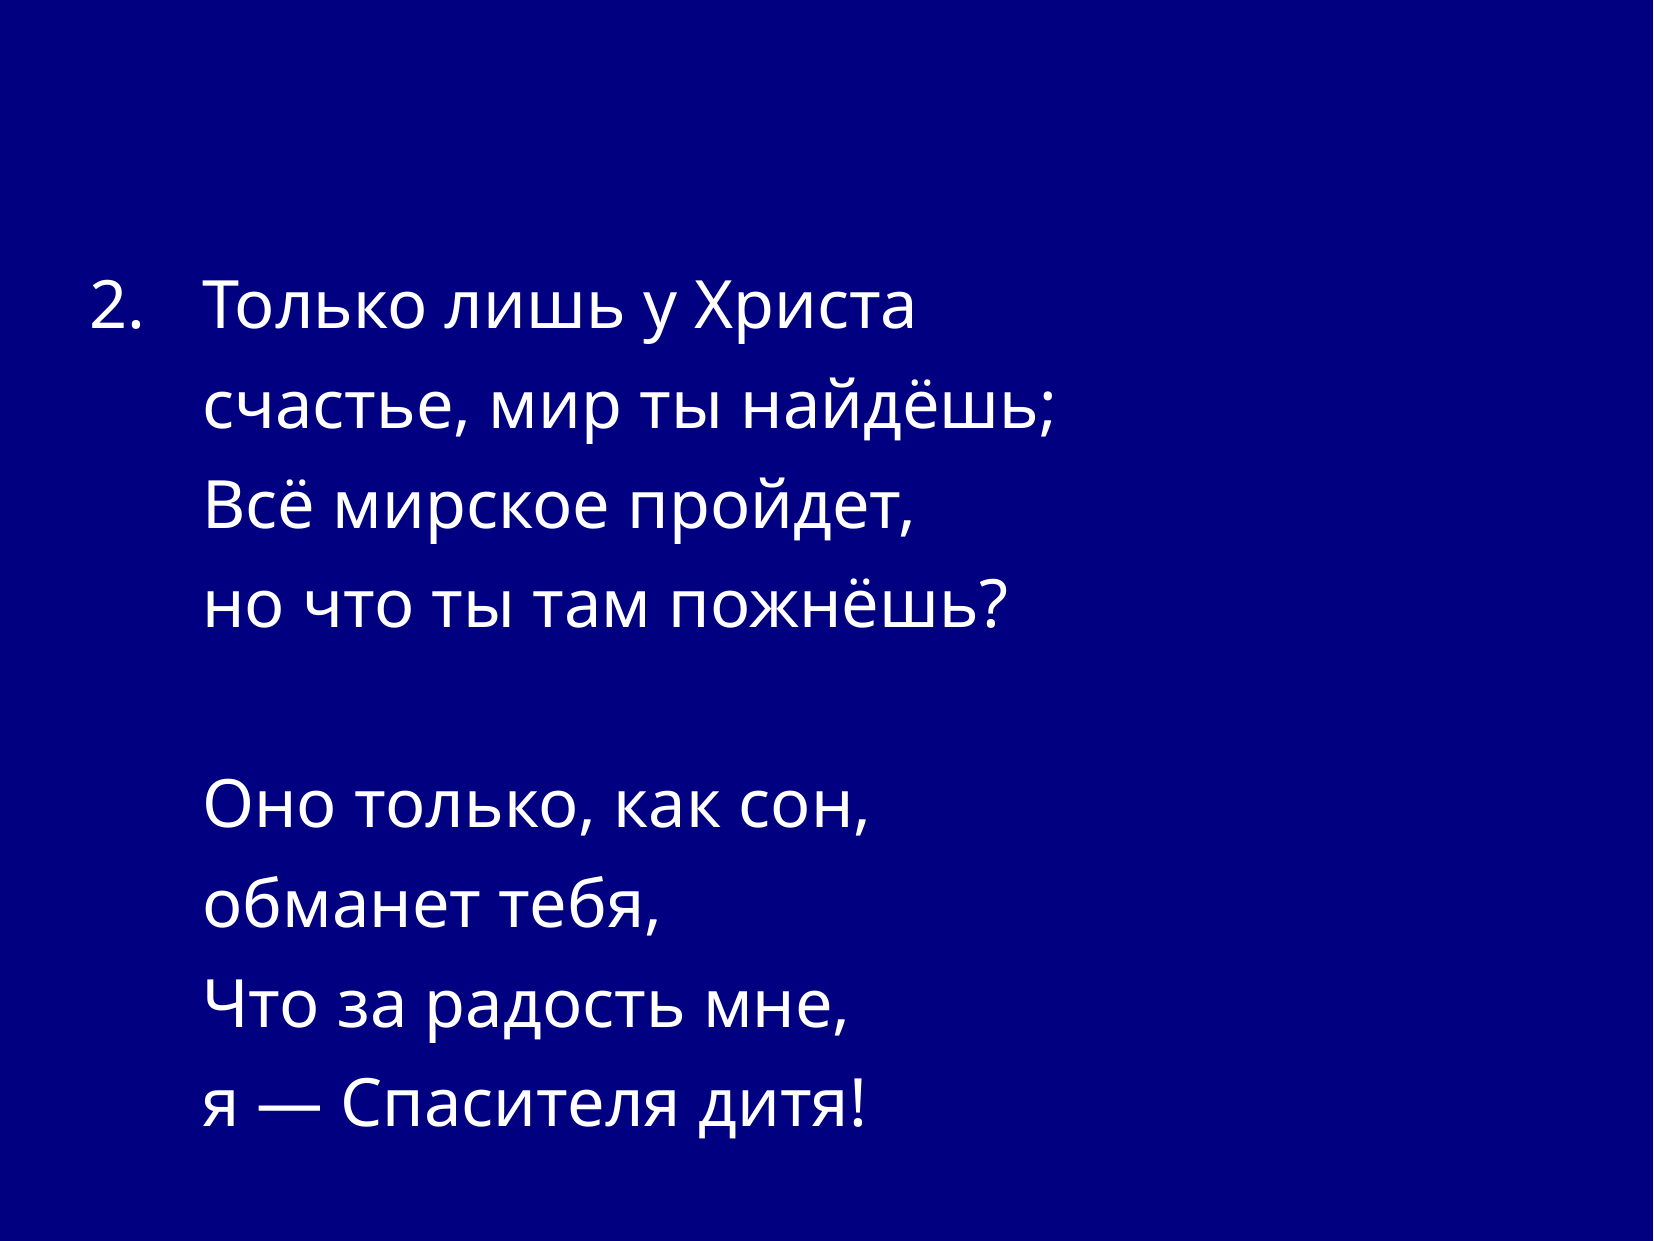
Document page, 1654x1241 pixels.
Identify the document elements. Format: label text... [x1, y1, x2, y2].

text_box 2. Только лишь у Христа счастье, мир ты найдёшь; Всё мирское пройдет, но что ты там пожнёшь? Оно только, как сон, обманет тебя, Что за радость мне, я — Спасителя дитя! [75, 150, 1576, 1163]
